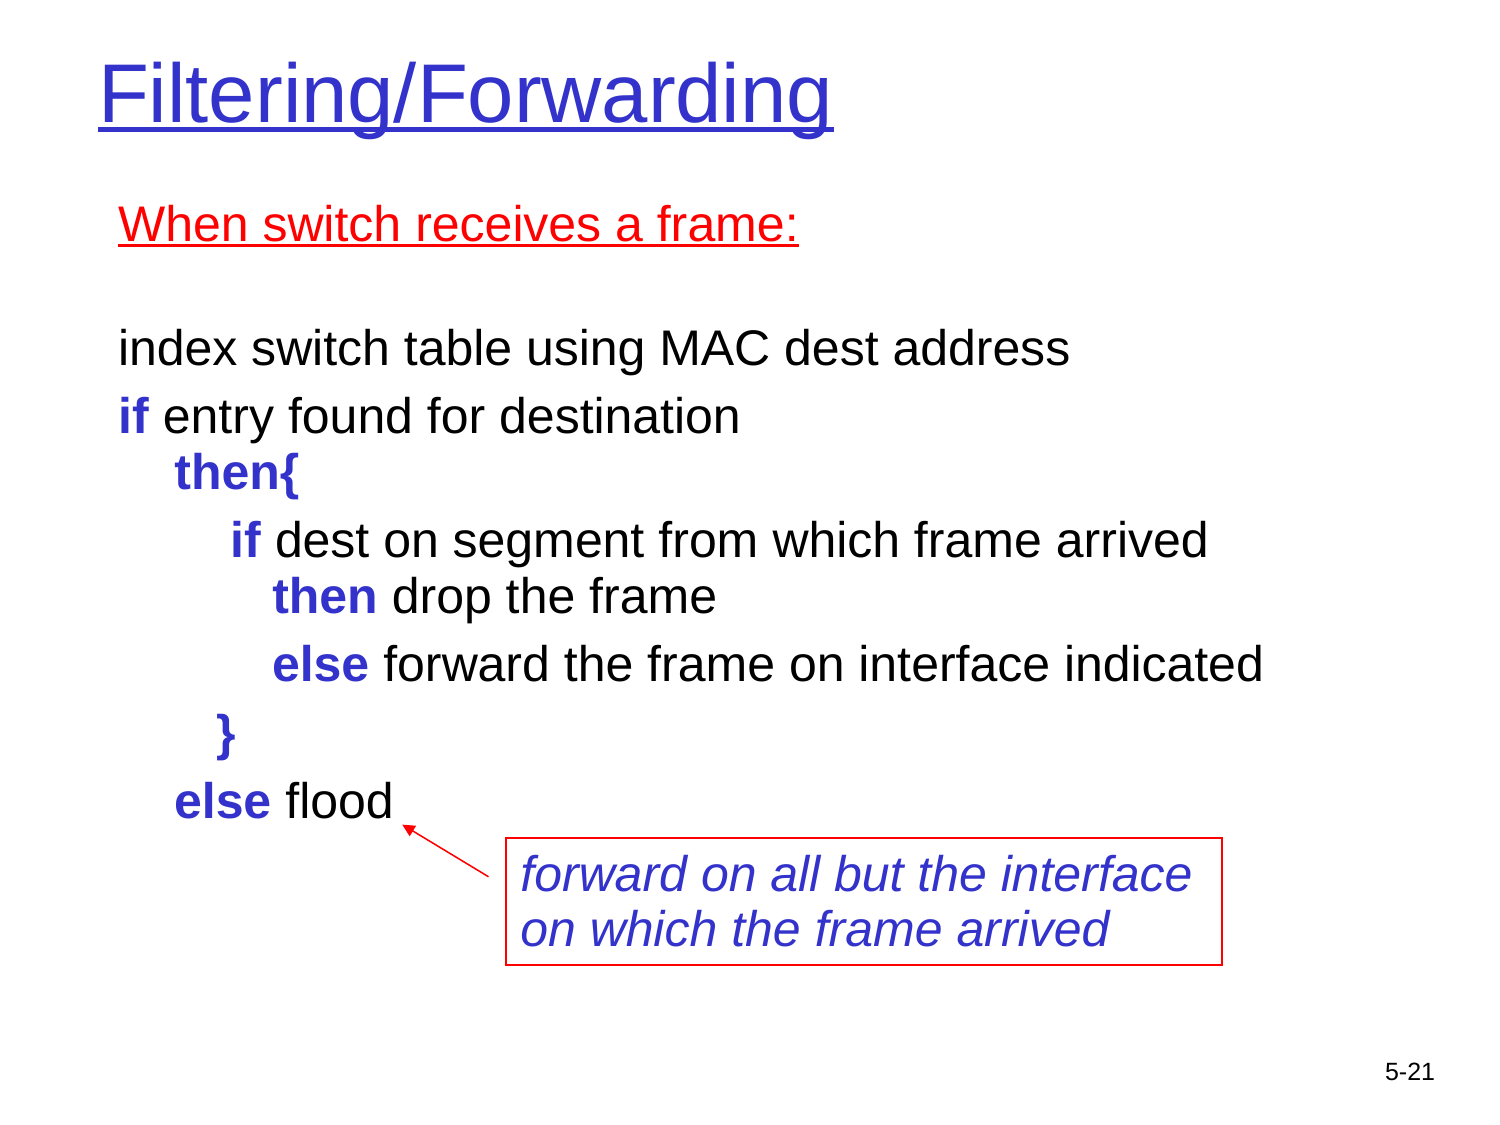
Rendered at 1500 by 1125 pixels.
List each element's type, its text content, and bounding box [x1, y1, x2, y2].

text_box forward on all but the interface on which the frame arrived [505, 838, 1223, 966]
list When switch receives a frame: index switch table using MAC dest address if entry found for destination then{ if dest on segment from which frame arrived then drop the frame else forward the frame on interface indicated } else flood [103, 188, 1449, 894]
title Filtering/Forwarding [83, 0, 1359, 188]
